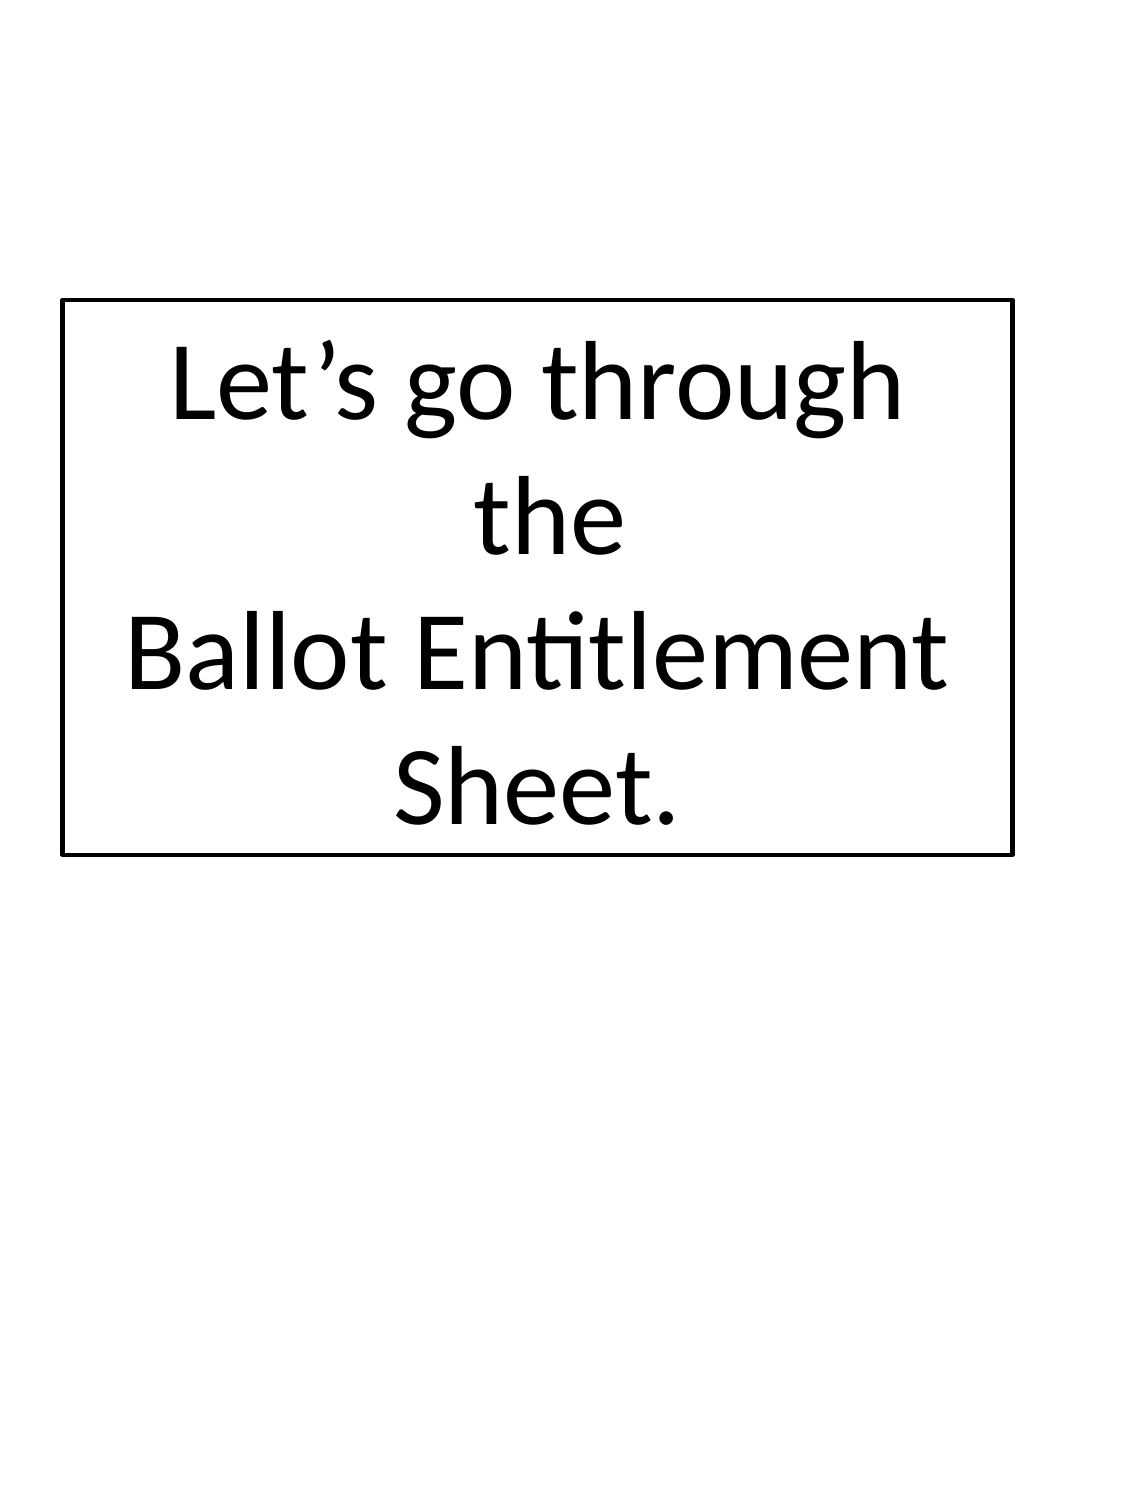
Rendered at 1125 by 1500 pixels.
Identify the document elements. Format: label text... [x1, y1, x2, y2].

text_box Let’s go through the Ballot Entitlement Sheet. [62, 299, 1013, 855]
